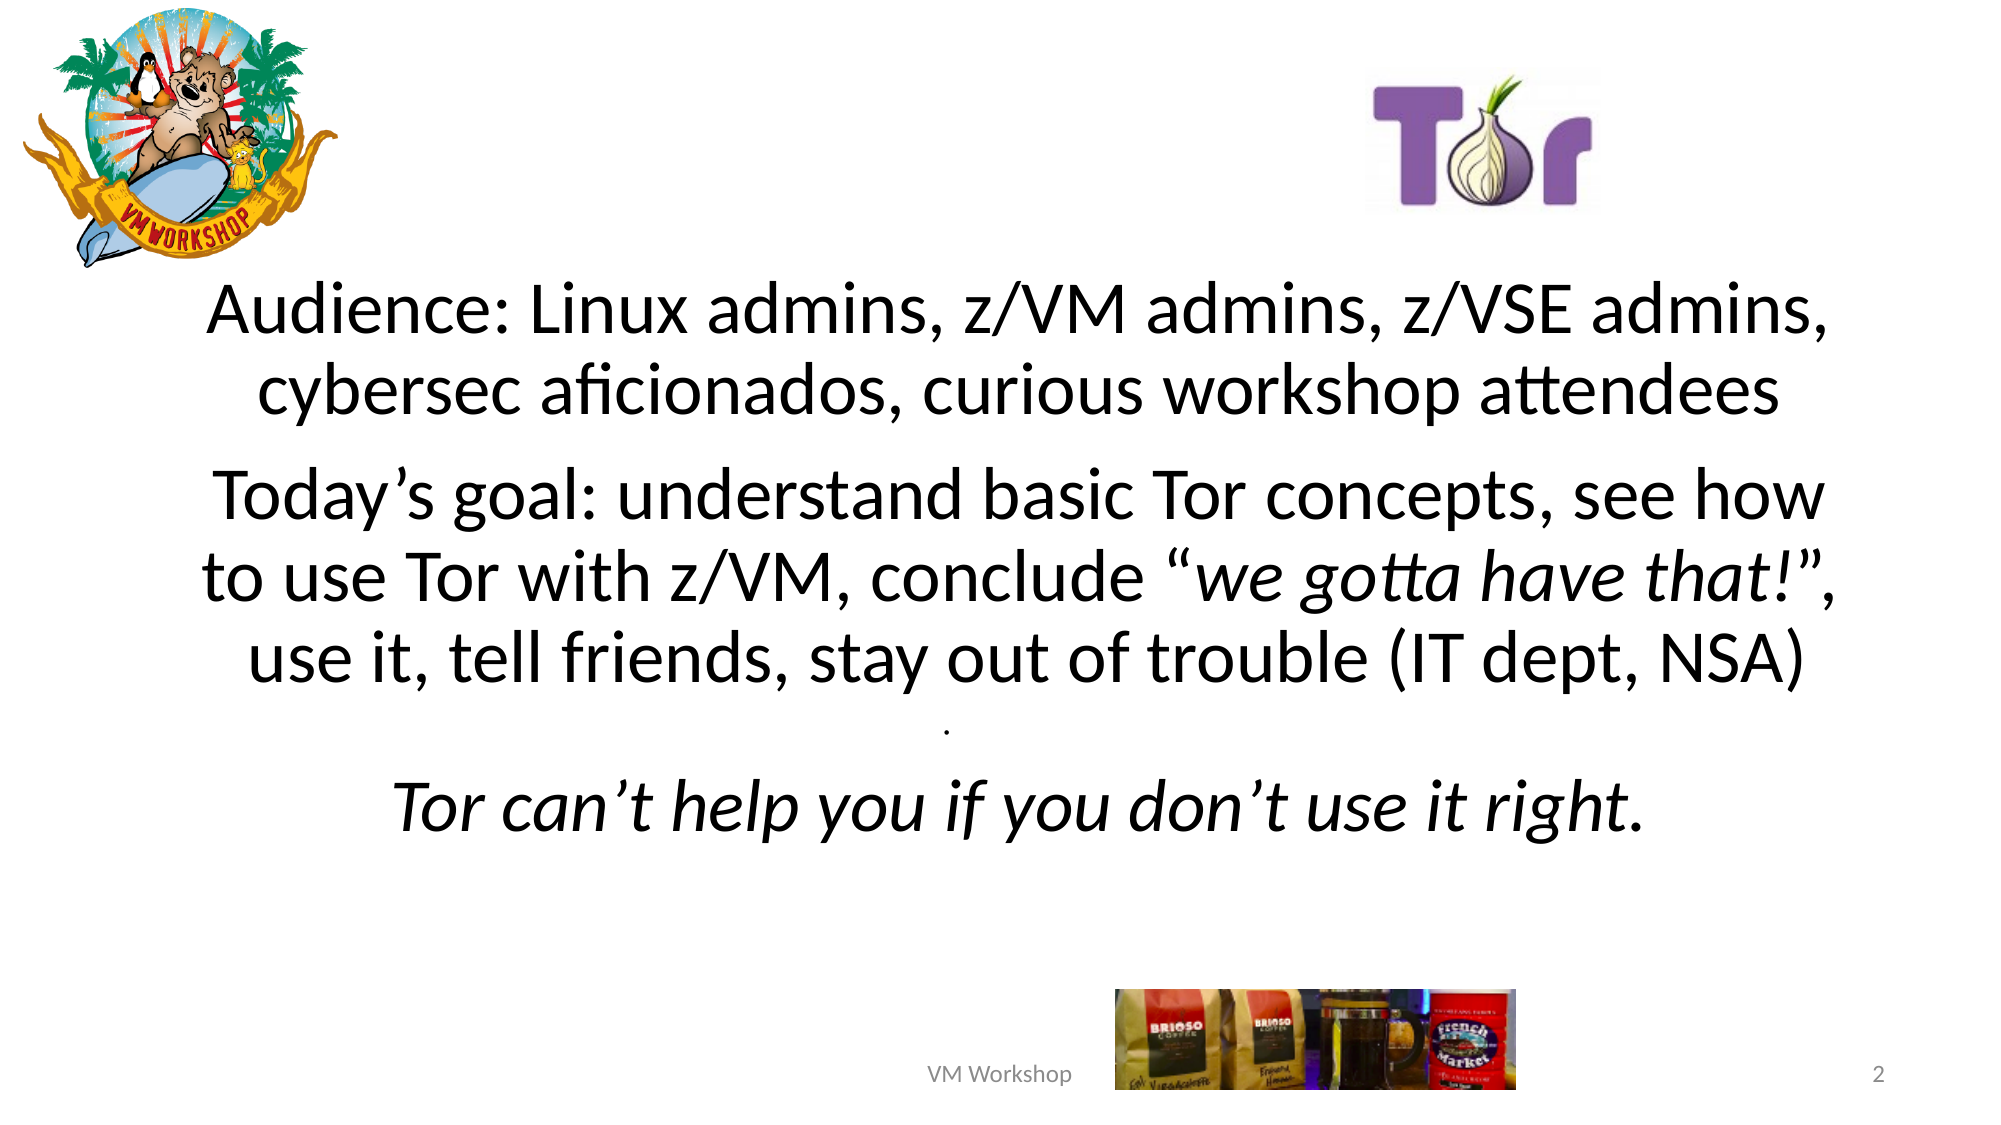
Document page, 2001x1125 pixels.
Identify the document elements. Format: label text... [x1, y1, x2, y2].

picture [1115, 1004, 1516, 1090]
list Audience: Linux admins, z/VM admins, z/VSE admins, cybersec aficionados, curious workshop attendees Today’s goal: understand basic Tor concepts, see how to use Tor with z/VM, conclude “we gotta have that!”, use it, tell friends, stay out of trouble (IT dept, NSA) Tor can’t help you if you don’t use it right. [100, 260, 1900, 1004]
picture [1350, 67, 1633, 226]
picture [23, 8, 338, 269]
